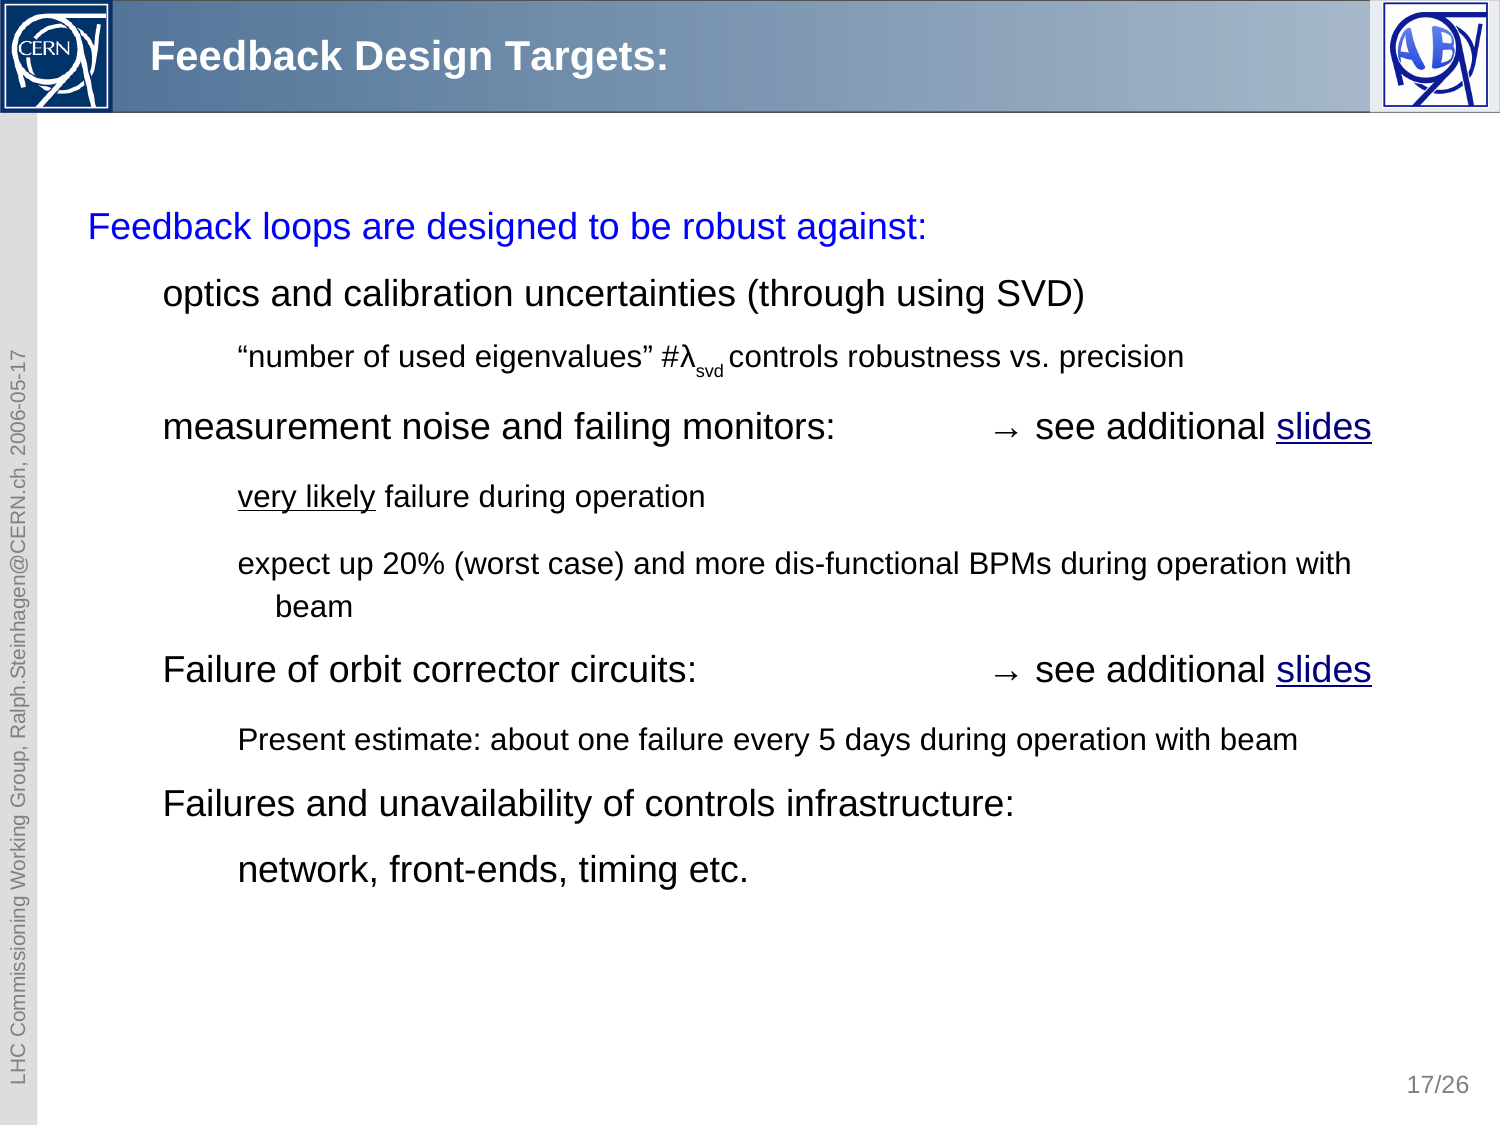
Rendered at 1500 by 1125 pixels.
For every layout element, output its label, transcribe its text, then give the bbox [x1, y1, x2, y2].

picture [0, 0, 113, 113]
title Feedback Design Targets: [150, 0, 1201, 113]
picture [1382, 1, 1489, 108]
list Feedback loops are designed to be robust against: optics and calibration uncertainties (through using SVD) “number of used eigenvalues” #λsvd controls robustness vs. precision measurement noise and failing monitors: → see additional slides very likely failure during operation expect up 20% (worst case) and more dis-functional BPMs during operation with beam Failure of orbit corrector circuits: → see additional slides Present estimate: about one failure every 5 days during operation with beam Failures and unavailability of controls infrastructure: network, front-ends, timing etc. [87, 137, 1438, 1030]
